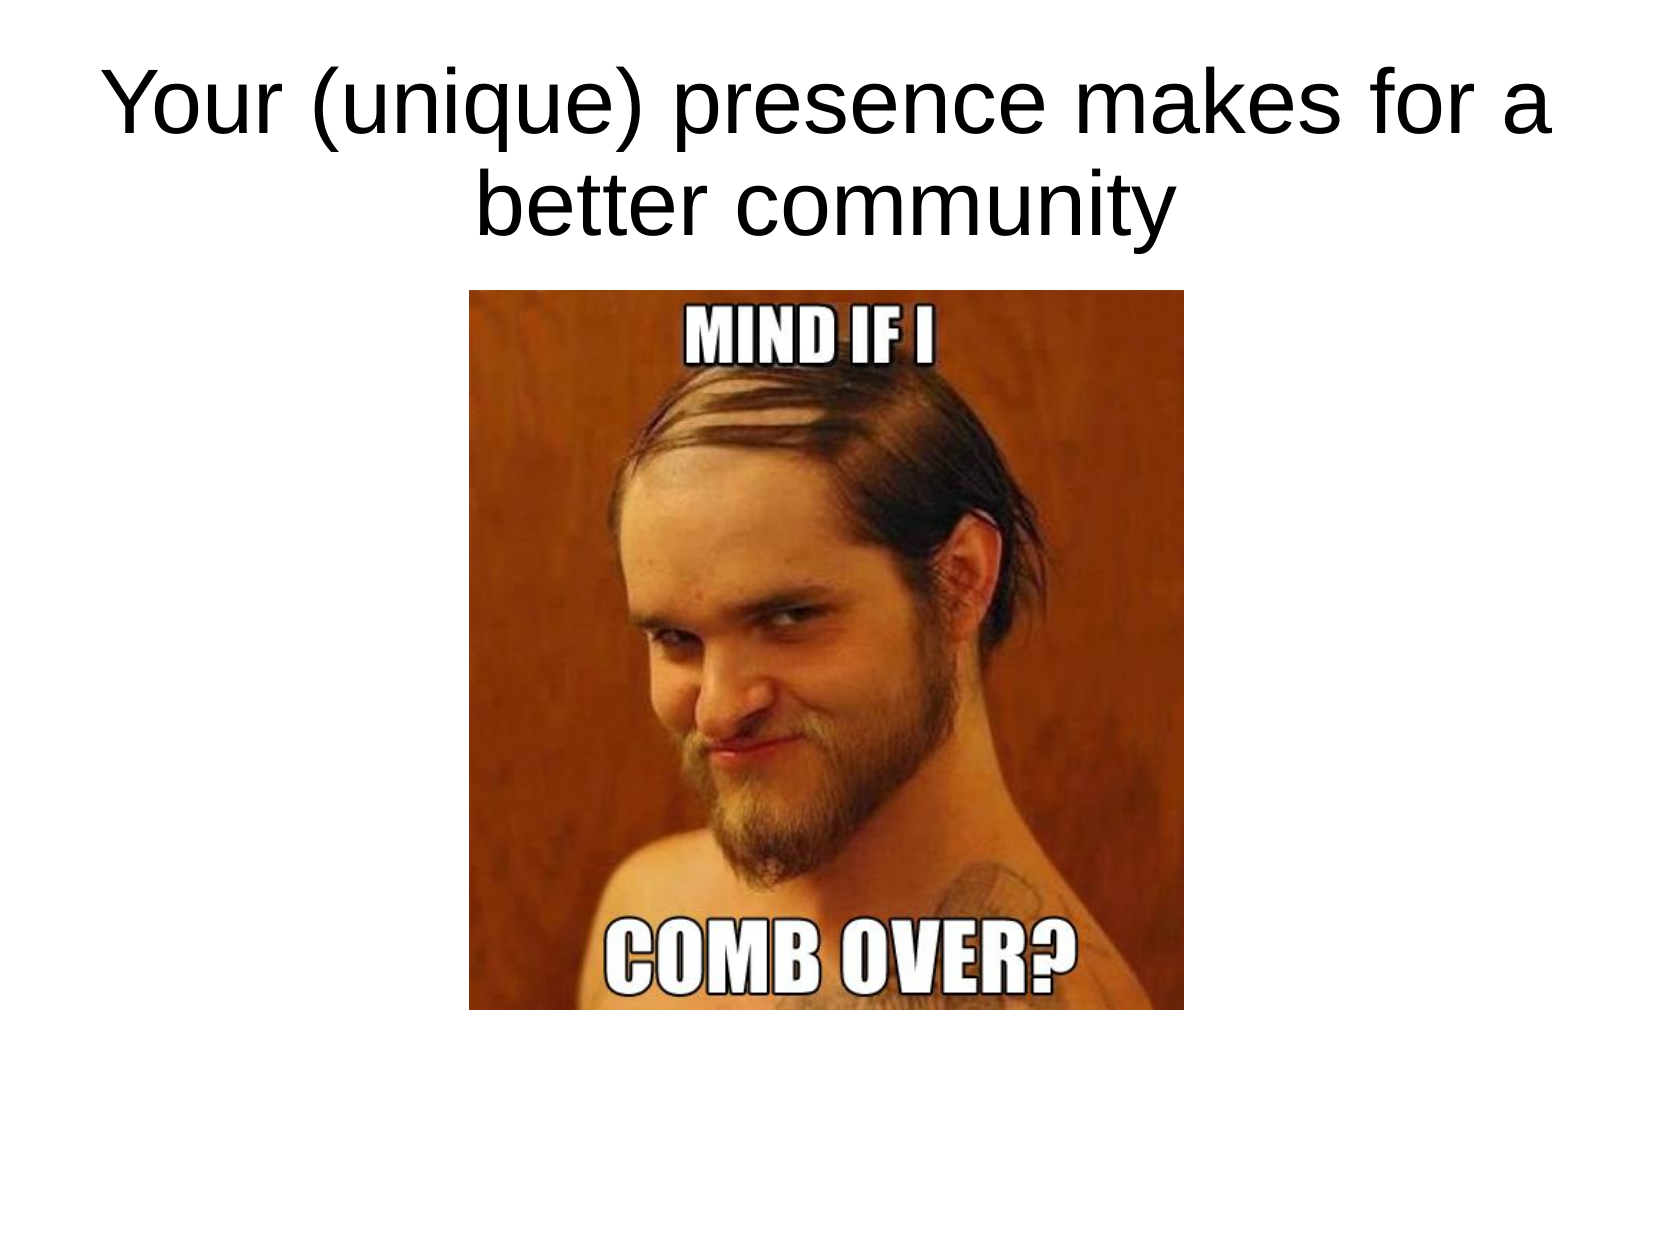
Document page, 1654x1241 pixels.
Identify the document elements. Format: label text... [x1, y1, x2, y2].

title Your (unique) presence makes for a better community [82, 49, 1571, 257]
picture [469, 290, 1184, 1010]
